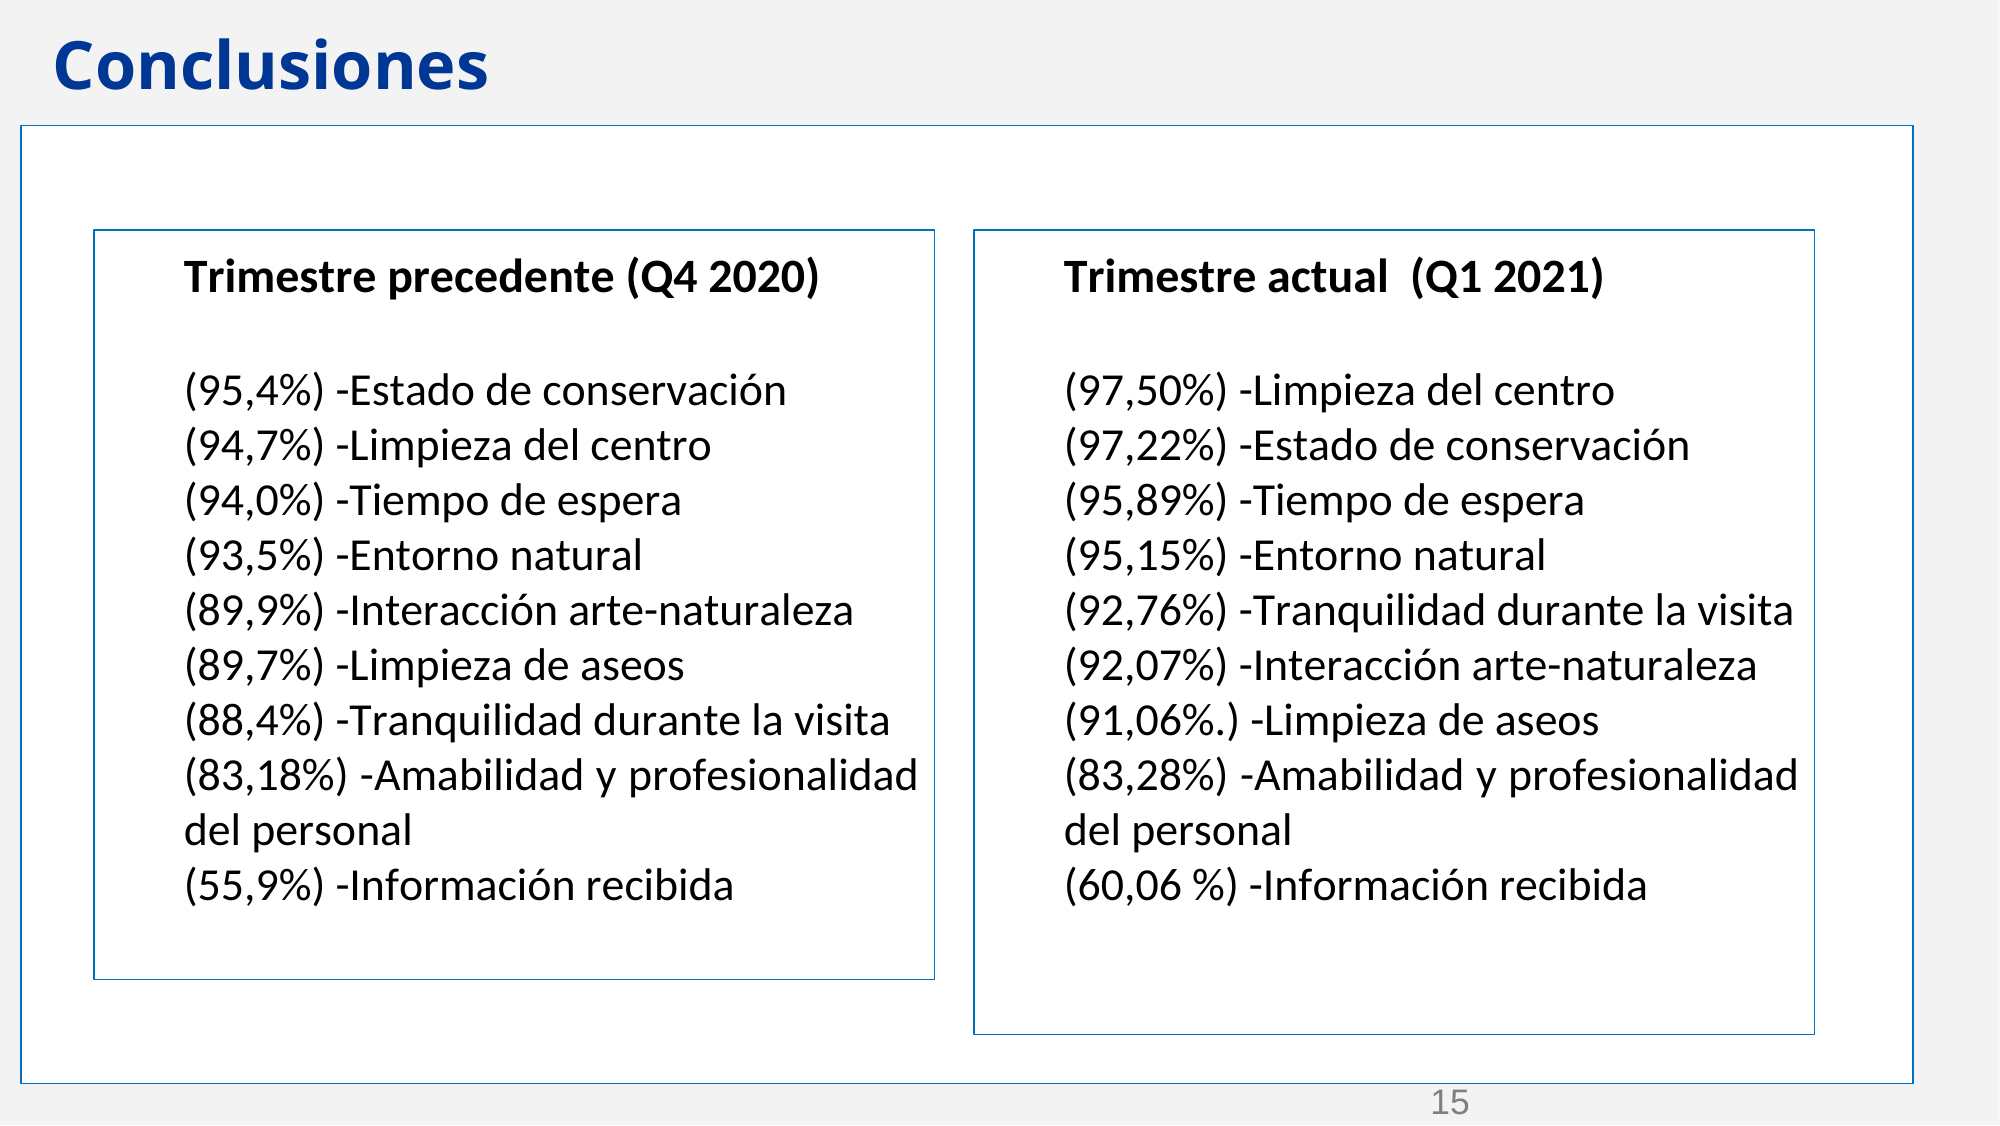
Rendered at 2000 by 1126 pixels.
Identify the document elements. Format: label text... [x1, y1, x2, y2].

text_box Trimestre precedente (Q4 2020) (95,4%) -Estado de conservación (94,7%) -Limpieza del centro (94,0%) -Tiempo de espera (93,5%) -Entorno natural (89,9%) -Interacción arte-naturaleza (89,7%) -Limpieza de aseos (88,4%) -Tranquilidad durante la visita (83,18%) -Amabilidad y profesionalidad del personal (55,9%) -Información recibida [93, 229, 935, 980]
text_box Trimestre actual (Q1 2021) (97,50%) -Limpieza del centro (97,22%) -Estado de conservación (95,89%) -Tiempo de espera (95,15%) -Entorno natural (92,76%) -Tranquilidad durante la visita (92,07%) -Interacción arte-naturaleza (91,06%.) -Limpieza de aseos (83,28%) -Amabilidad y profesionalidad del personal (60,06 %) -Información recibida [973, 229, 1815, 1035]
text_box Conclusiones [52, 0, 1945, 126]
text_box <número> [1412, 1069, 1880, 1126]
text_box [20, 125, 1914, 1084]
